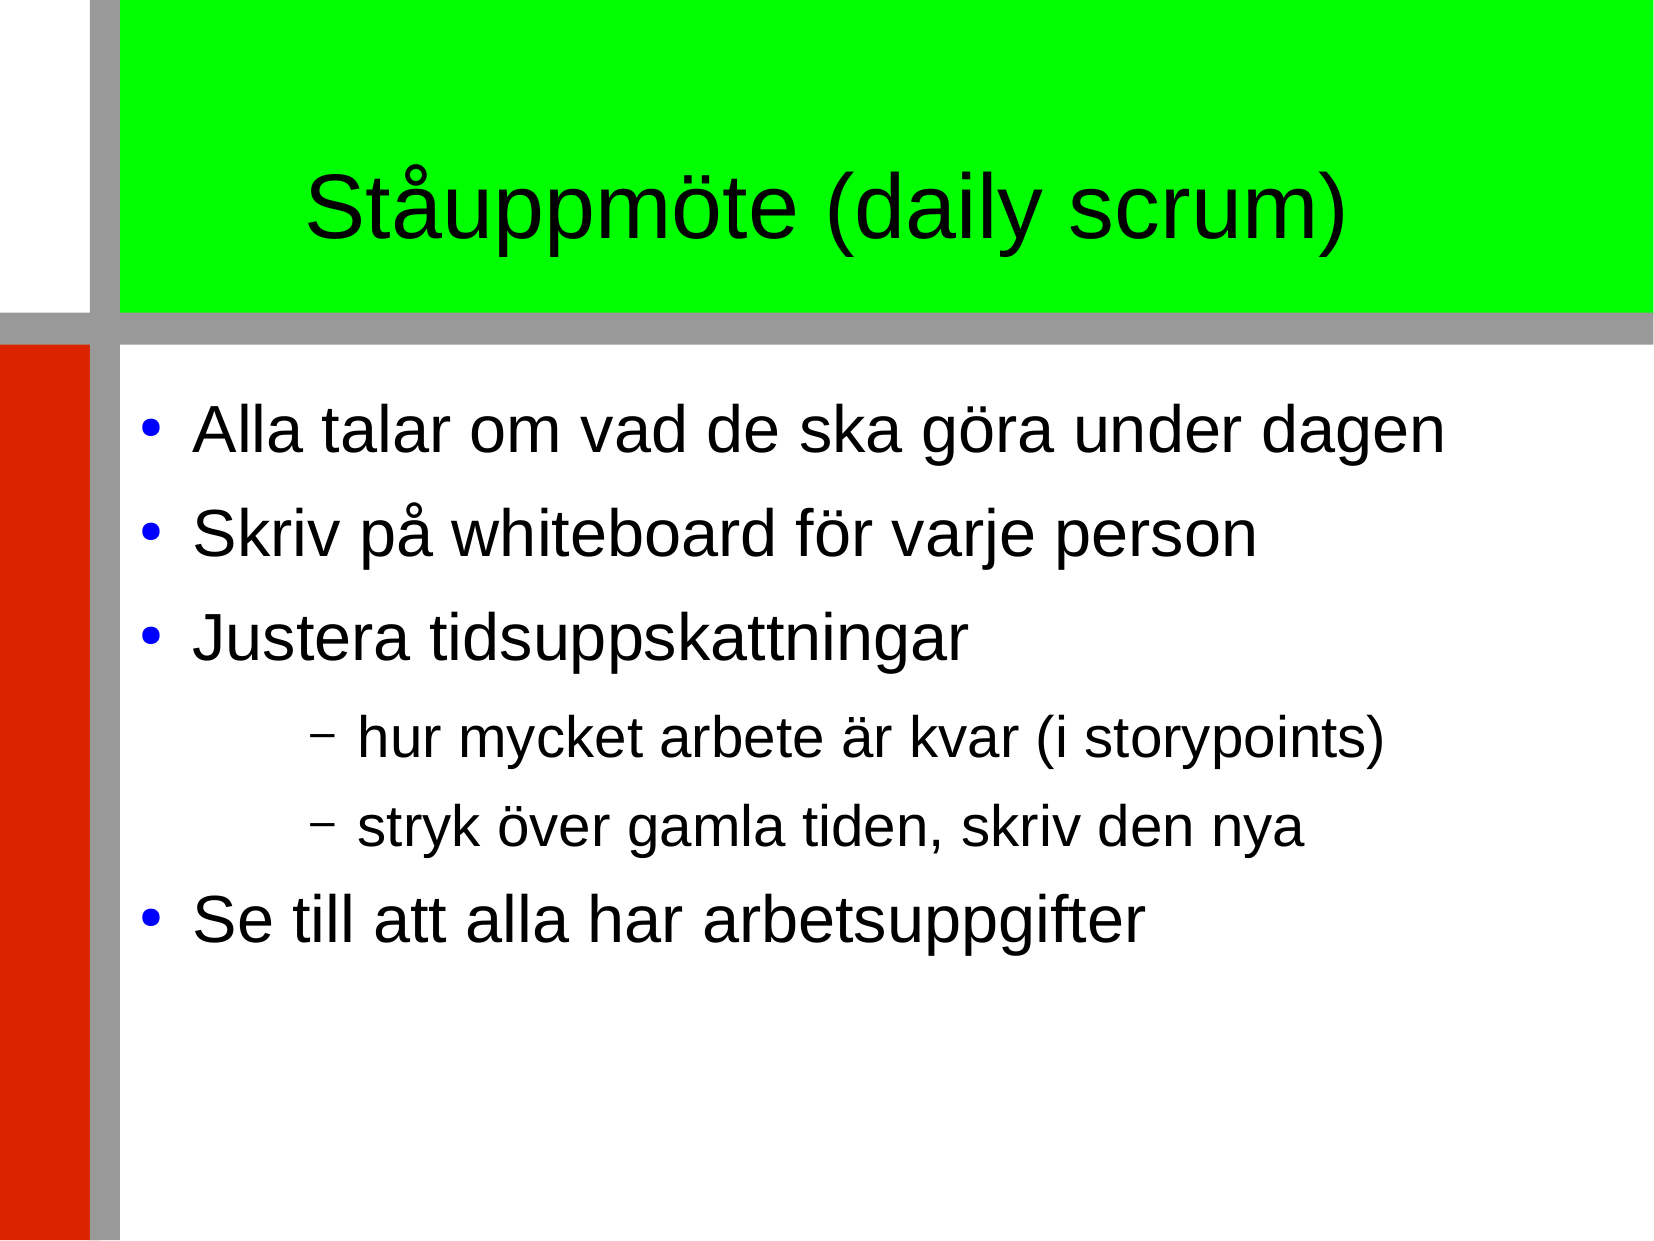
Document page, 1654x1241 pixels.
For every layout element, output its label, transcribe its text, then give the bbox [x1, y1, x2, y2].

title Ståuppmöte (daily scrum) [121, 102, 1534, 311]
list Alla talar om vad de ska göra under dagen Skriv på whiteboard för varje person Justera tidsuppskattningar hur mycket arbete är kvar (i storypoints) stryk över gamla tiden, skriv den nya Se till att alla har arbetsuppgifter [121, 391, 1534, 1127]
